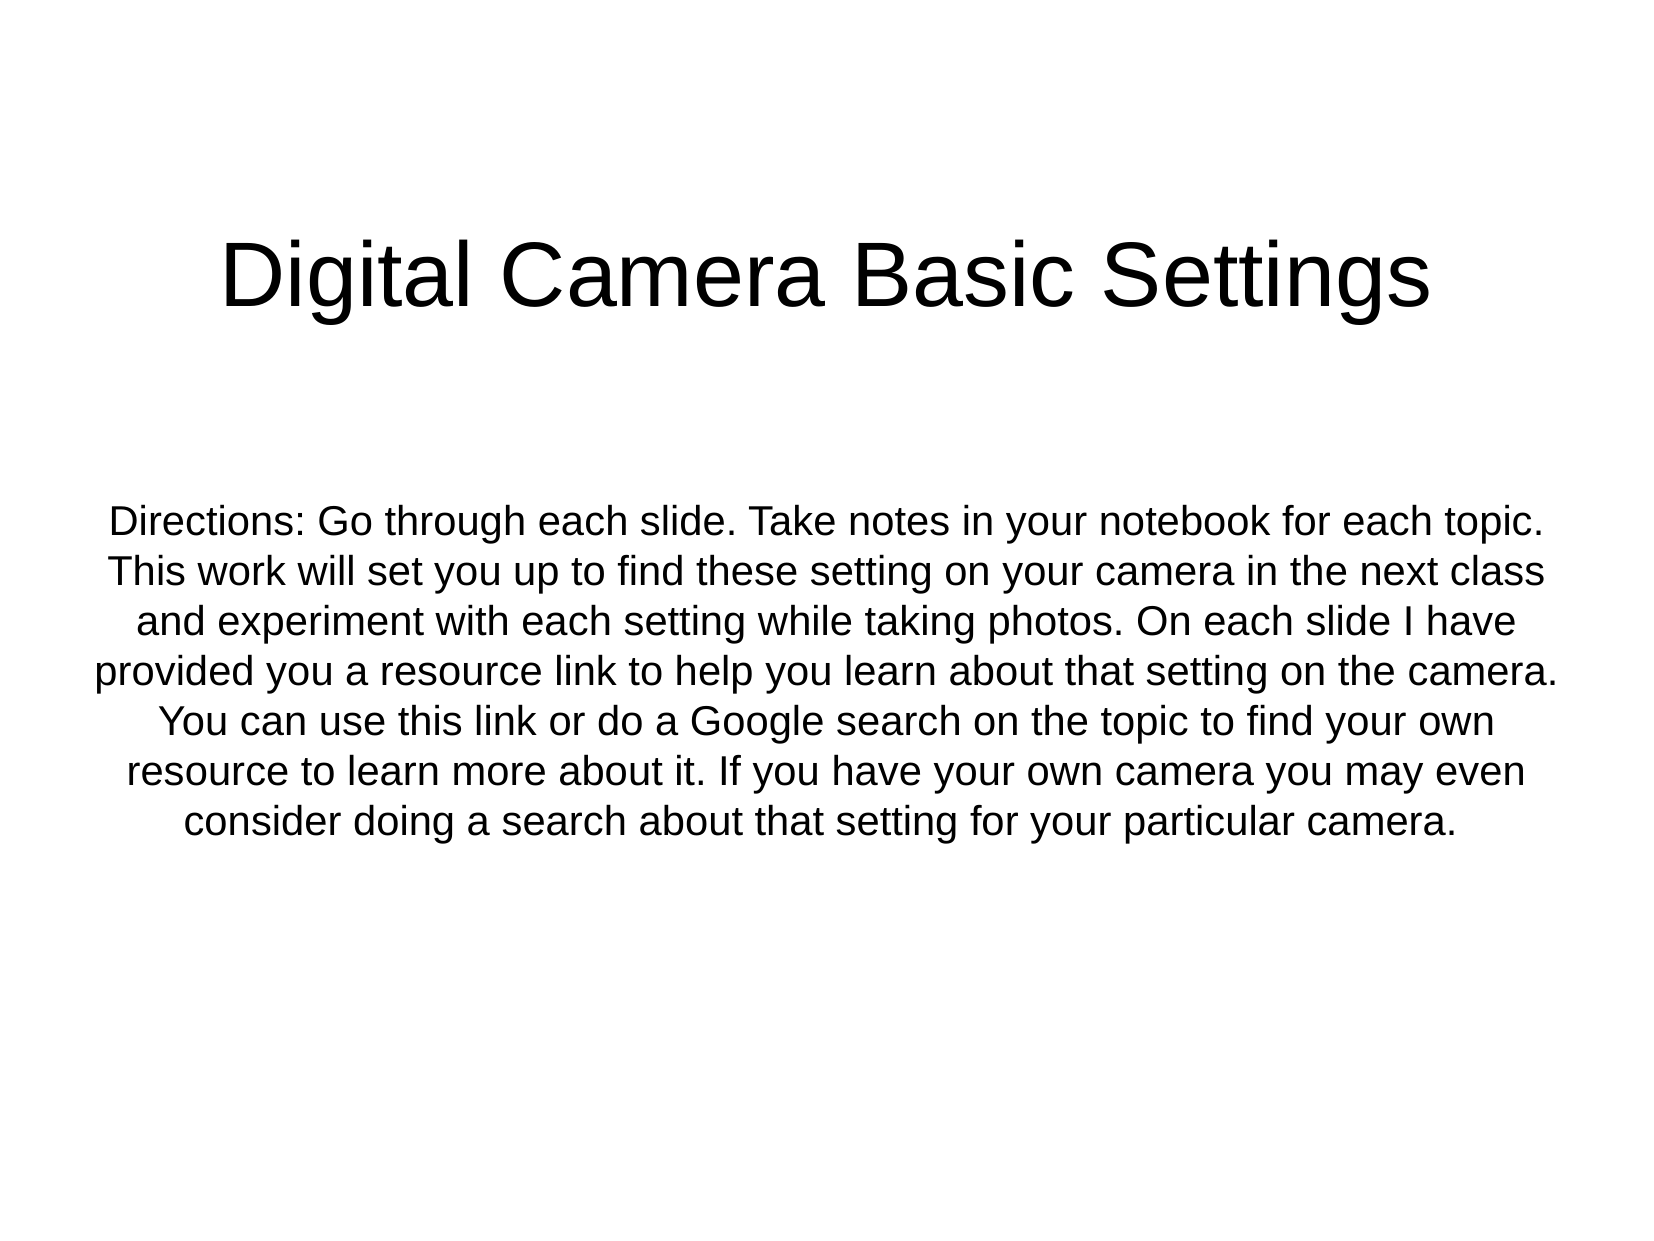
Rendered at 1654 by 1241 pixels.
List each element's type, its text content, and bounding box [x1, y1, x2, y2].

subtitle Digital Camera Basic Settings Directions: Go through each slide. Take notes in your notebook for each topic. This work will set you up to find these setting on your camera in the next class and experiment with each setting while taking photos. On each slide I have provided you a resource link to help you learn about that setting on the camera. You can use this link or do a Google search on the topic to find your own resource to learn more about it. If you have your own camera you may even consider doing a search about that setting for your particular camera. [82, 49, 1571, 1009]
